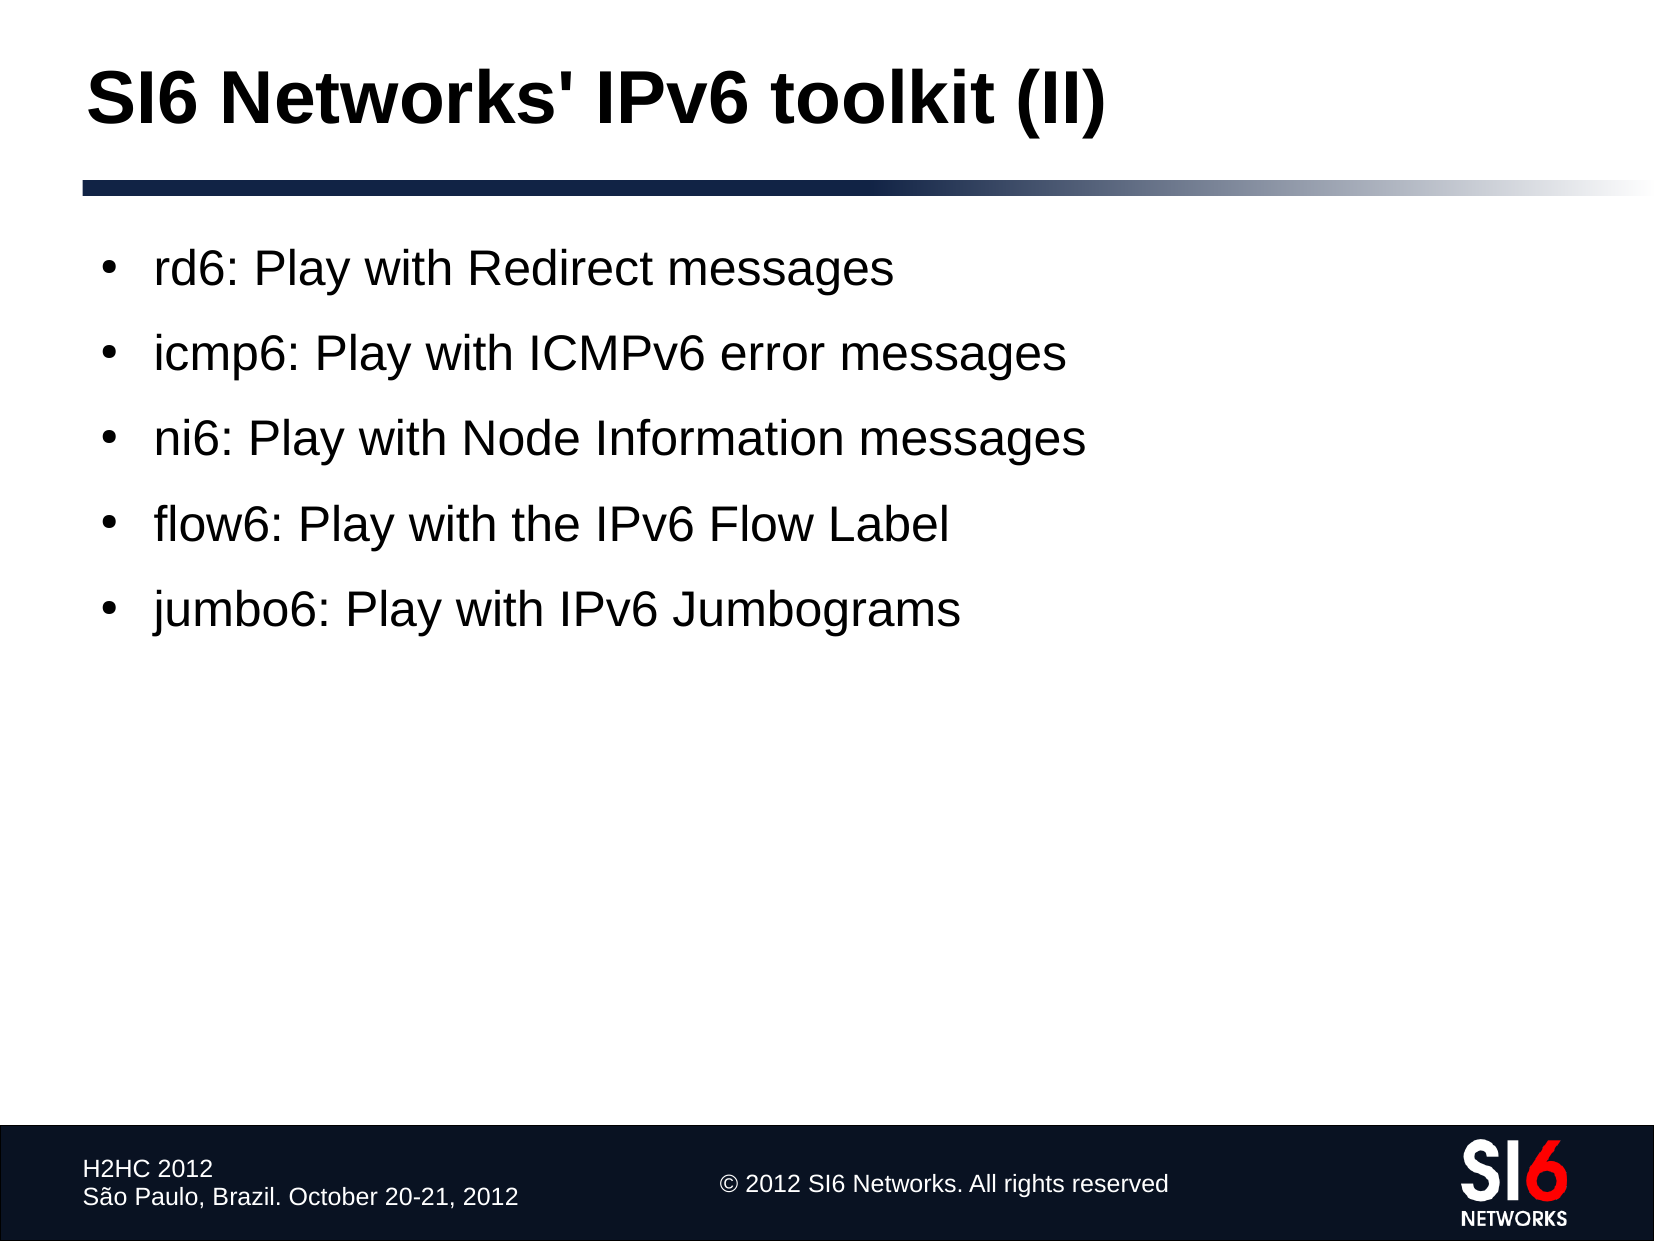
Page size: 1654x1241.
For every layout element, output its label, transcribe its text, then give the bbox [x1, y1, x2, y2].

title SI6 Networks' IPv6 toolkit (II) [86, 30, 1576, 166]
picture [1461, 1139, 1567, 1226]
list rd6: Play with Redirect messages icmp6: Play with ICMPv6 error messages ni6: Play with Node Information messages flow6: Play with the IPv6 Flow Label jumbo6: Play with IPv6 Jumbograms [82, 240, 1571, 1059]
